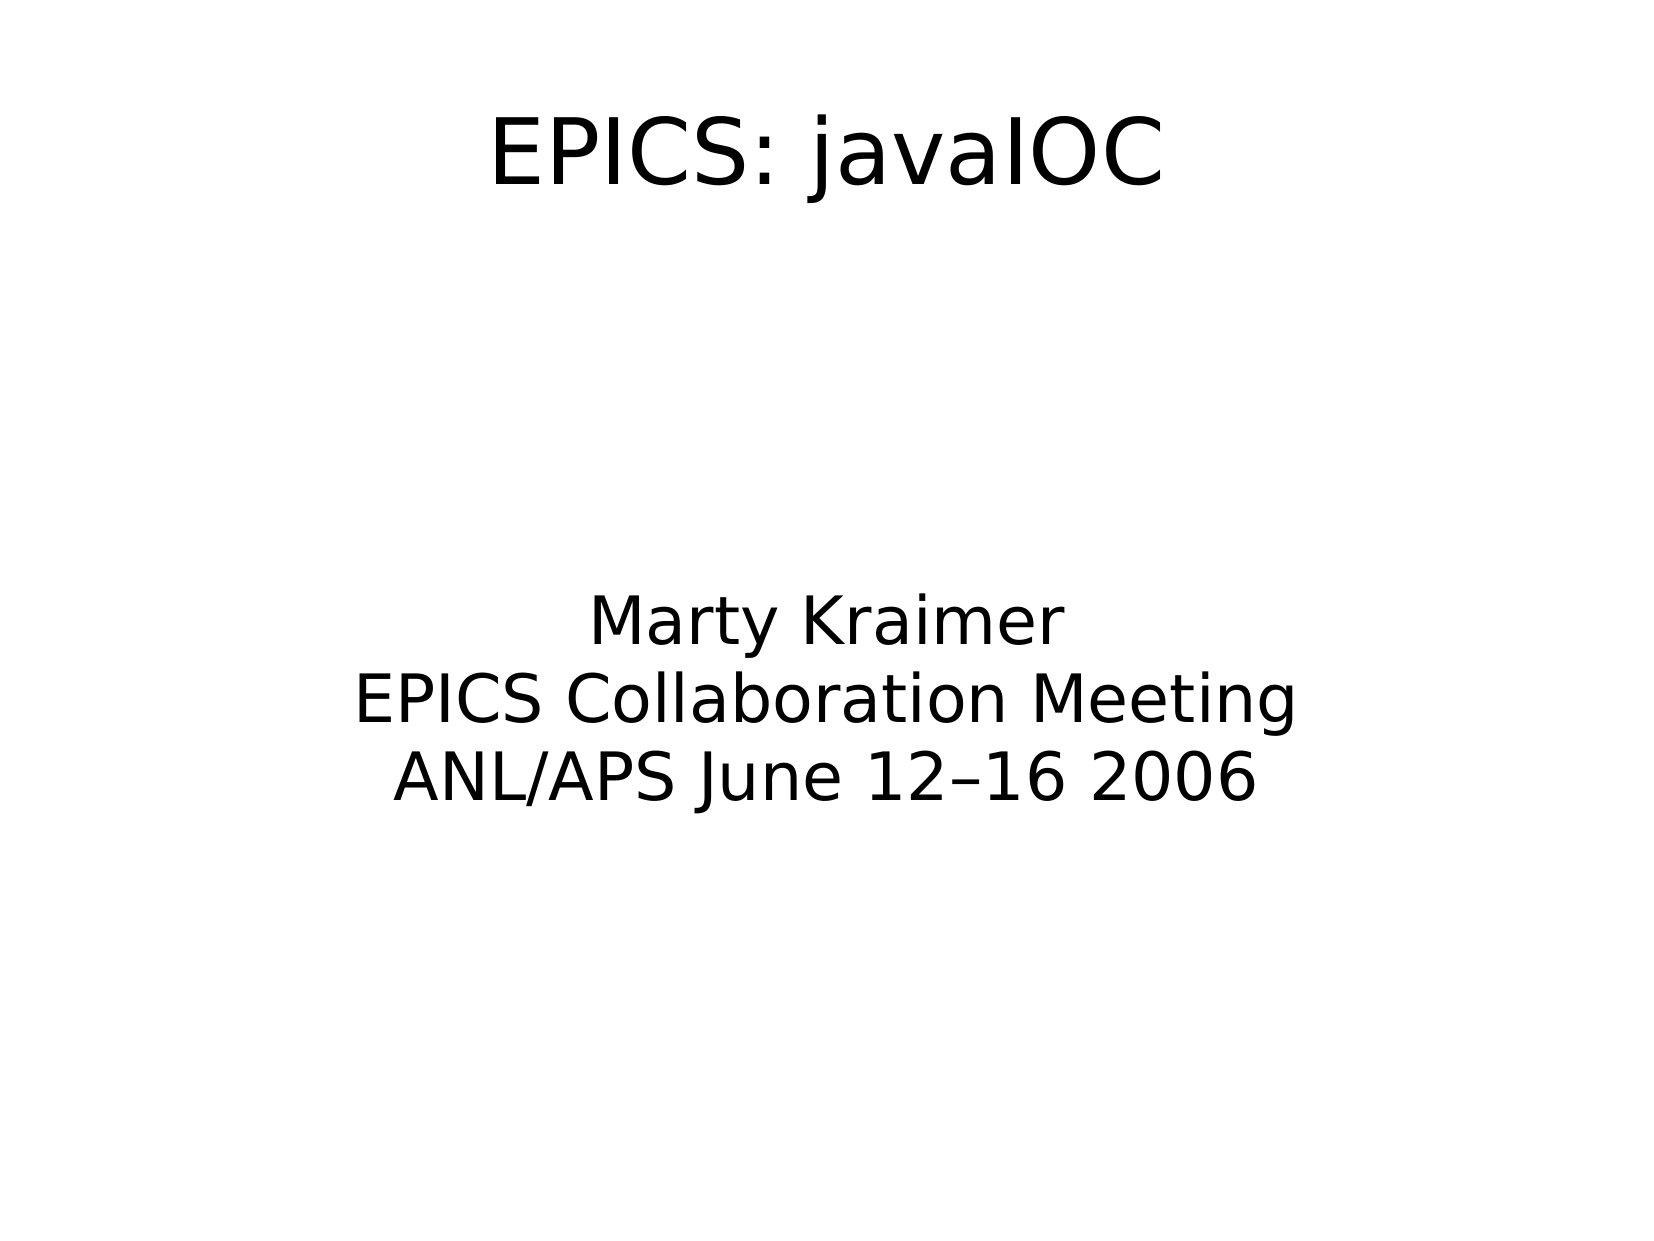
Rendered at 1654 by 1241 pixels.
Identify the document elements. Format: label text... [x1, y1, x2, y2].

title EPICS: javaIOC [82, 49, 1571, 257]
subtitle Marty Kraimer EPICS Collaboration Meeting ANL/APS June 12–16 2006 [82, 290, 1571, 1109]
